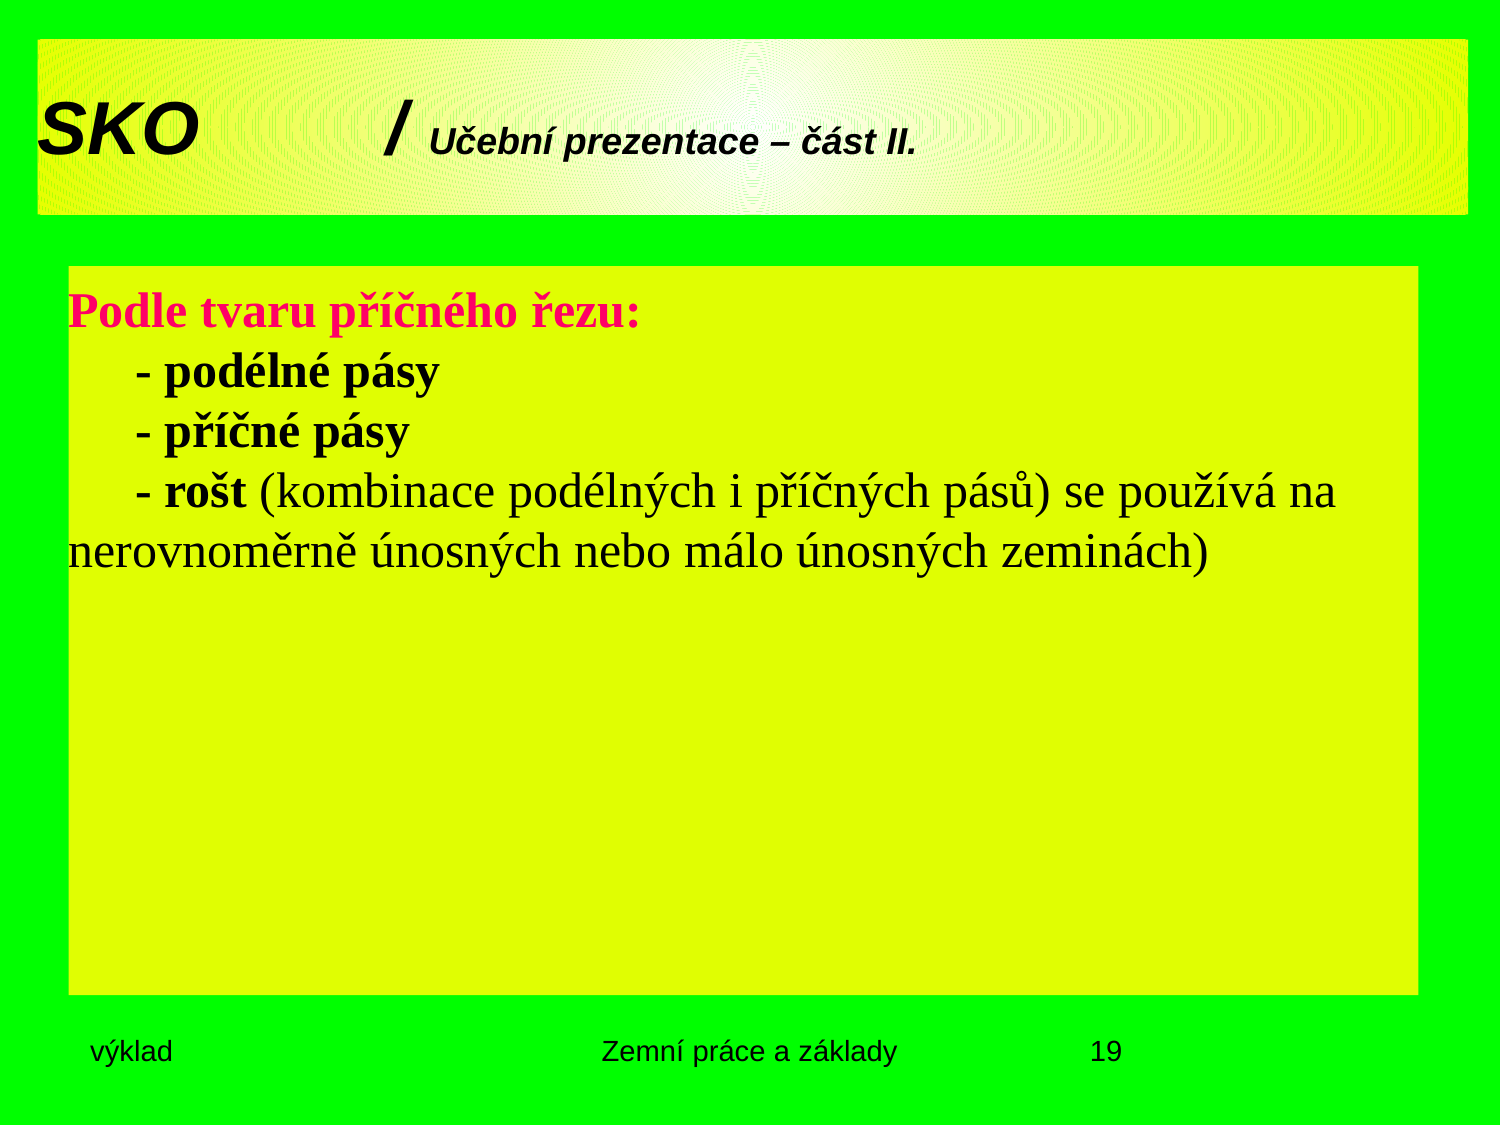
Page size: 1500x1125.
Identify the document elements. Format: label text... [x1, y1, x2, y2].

text_box Zemní práce a základy [512, 1024, 988, 1103]
text_box výklad [75, 1024, 426, 1103]
text_box SKO / Učební prezentace – část II. [38, 40, 1468, 214]
text_box [1074, 1024, 1426, 1103]
text_box Podle tvaru příčného řezu: - podélné pásy - příčné pásy - rošt (kombinace podélných i příčných pásů) se používá na nerovnoměrně únosných nebo málo únosných zeminách) [68, 266, 1419, 996]
